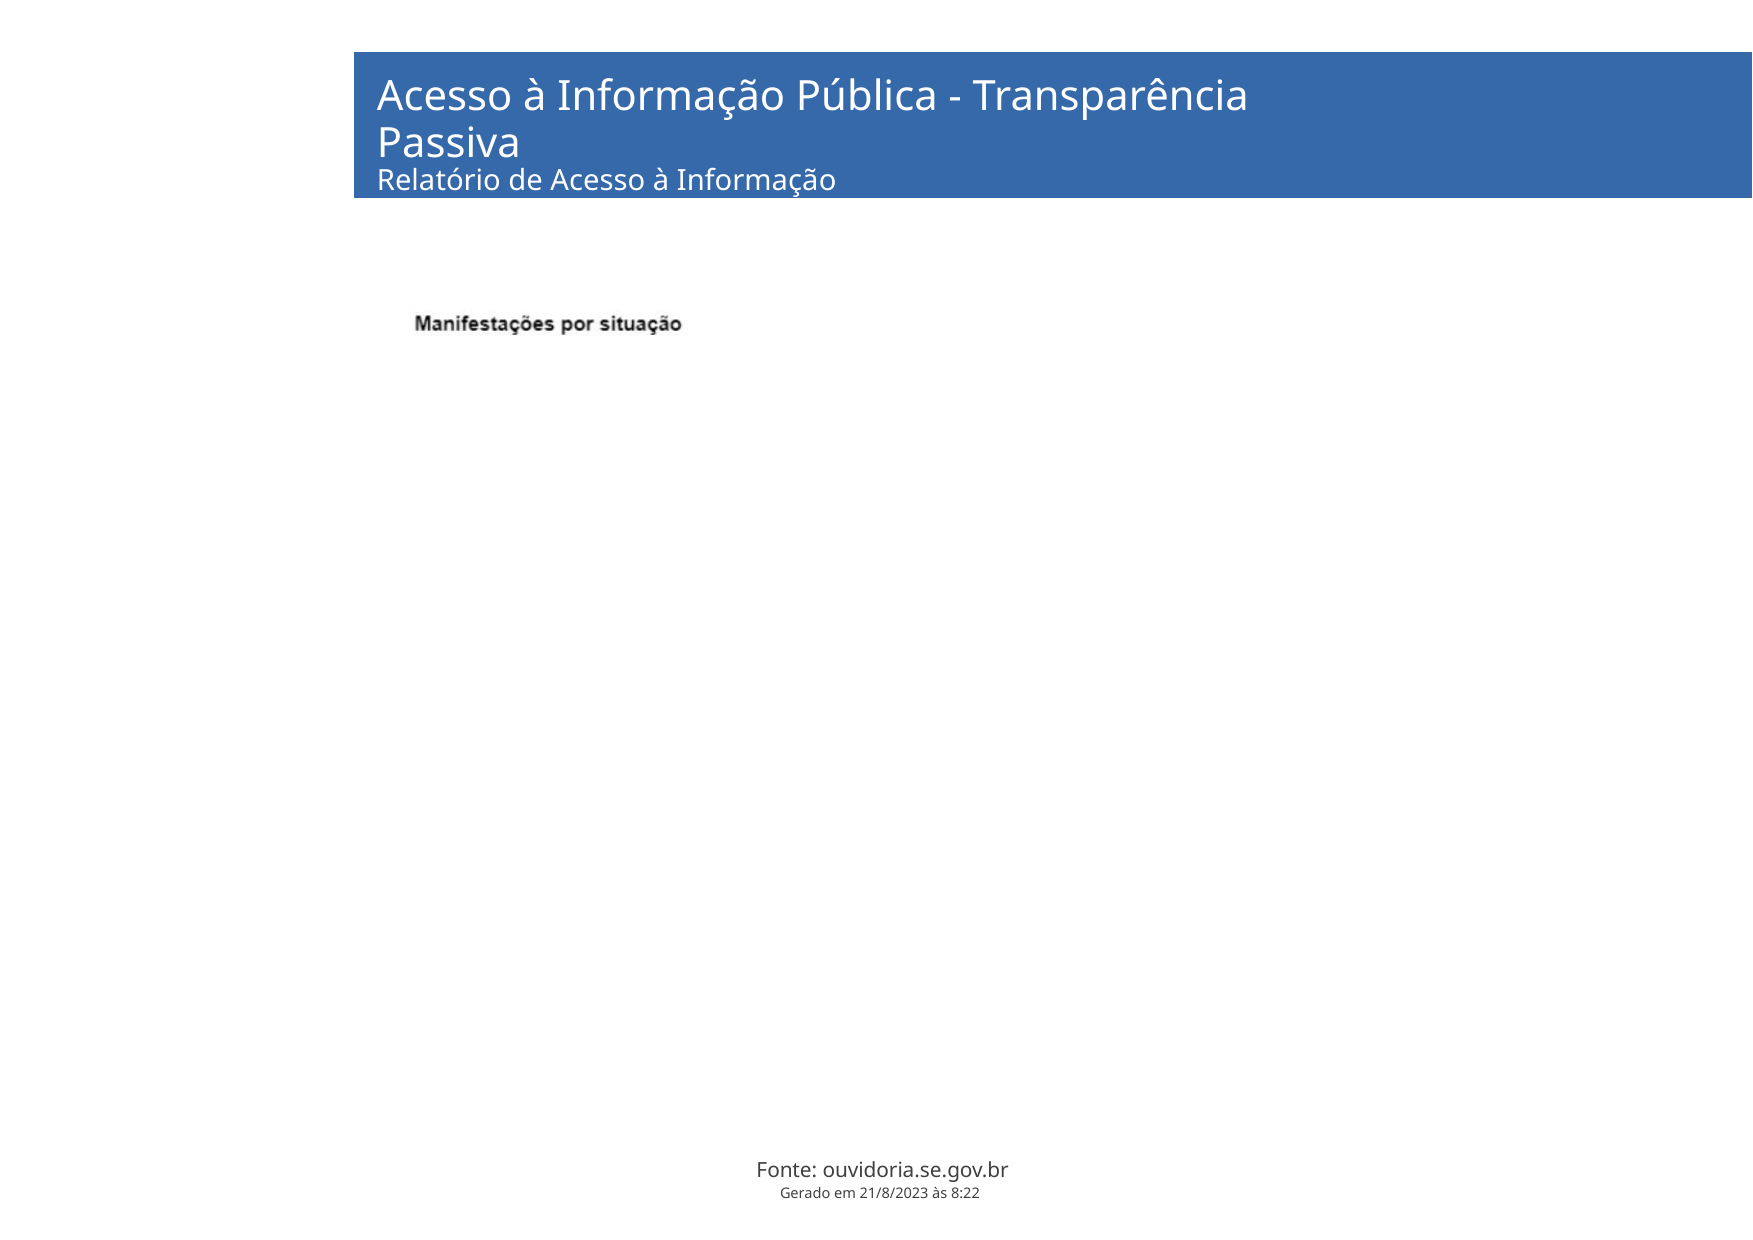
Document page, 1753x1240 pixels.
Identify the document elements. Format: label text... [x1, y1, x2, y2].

text_box Gerado em 21/8/2023 às 8:22 [780, 1184, 999, 1202]
text_box Fonte: ouvidoria.se.gov.br [756, 1158, 1023, 1182]
text_box [155, 211, 1599, 1028]
text_box [354, 52, 1752, 198]
text_box Acesso à Informação Pública - Transparência Passiva Relatório de Acesso à Informação SETURJulho a Julho de 2023 [376, 72, 1403, 228]
